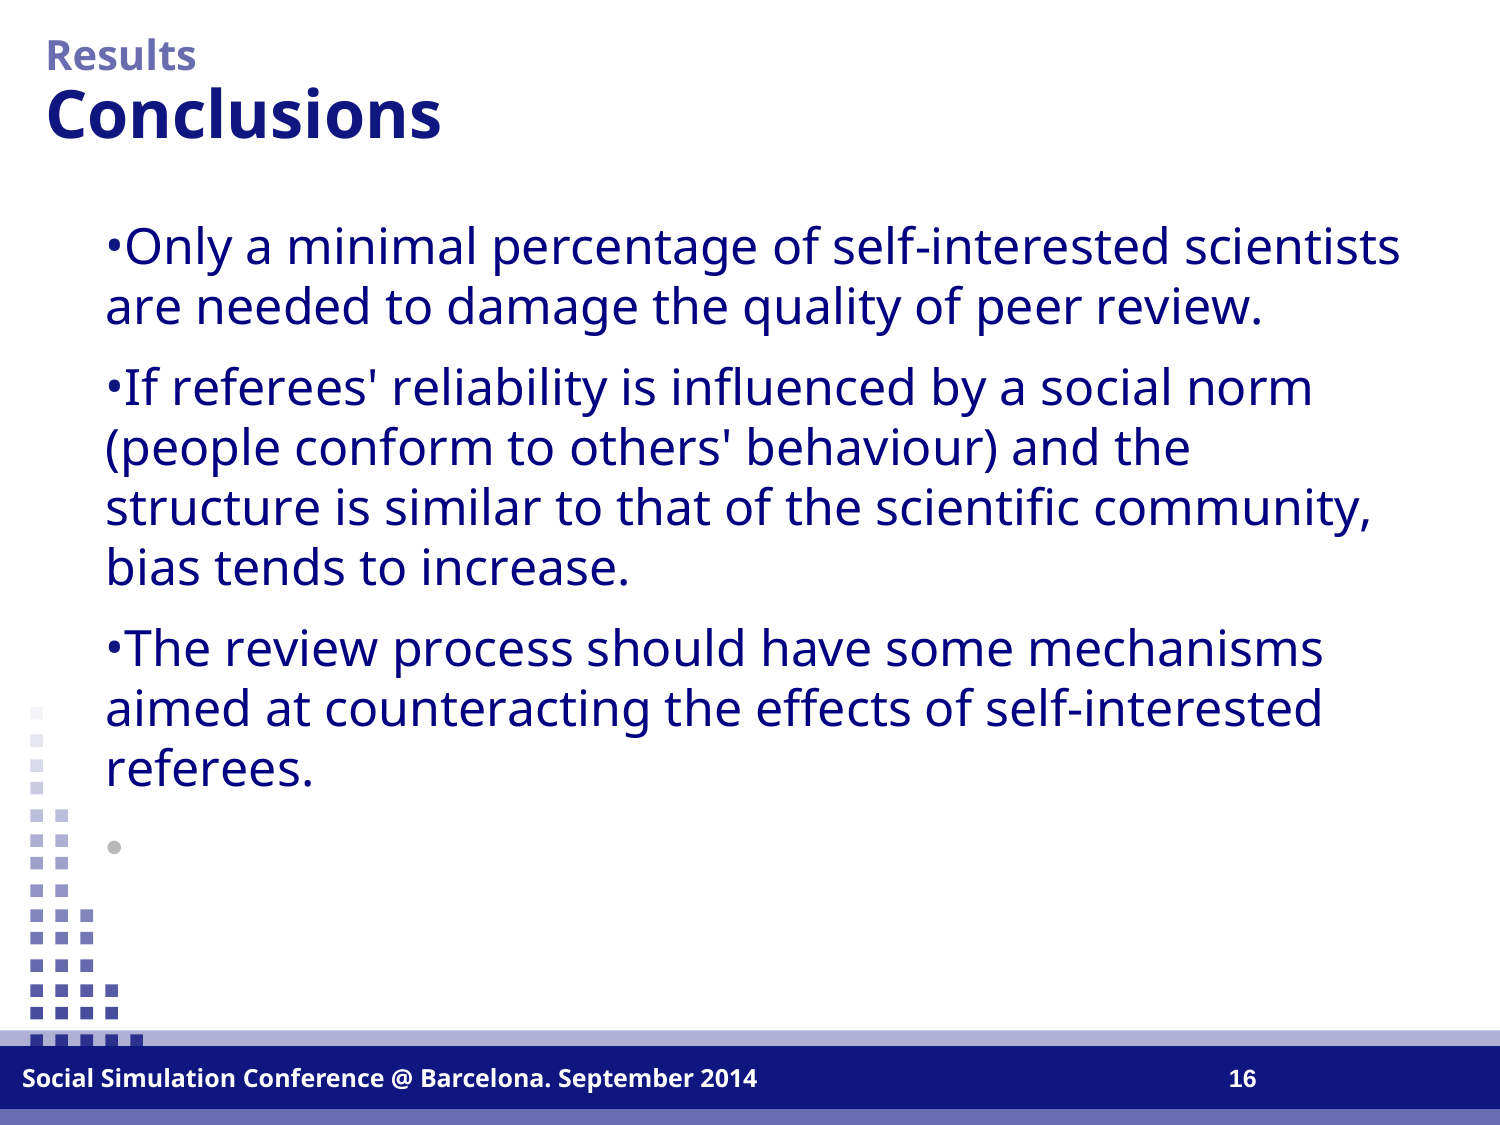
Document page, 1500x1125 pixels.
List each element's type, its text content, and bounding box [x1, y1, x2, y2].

text_box Results Conclusions [29, 25, 1459, 162]
text_box Only a minimal percentage of self-interested scientists are needed to damage the quality of peer review. If referees' reliability is influenced by a social norm (people conform to others' behaviour) and the structure is similar to that of the scientific community, bias tends to increase. The review process should have some mechanisms aimed at counteracting the effects of self-interested referees. [90, 206, 1424, 1003]
